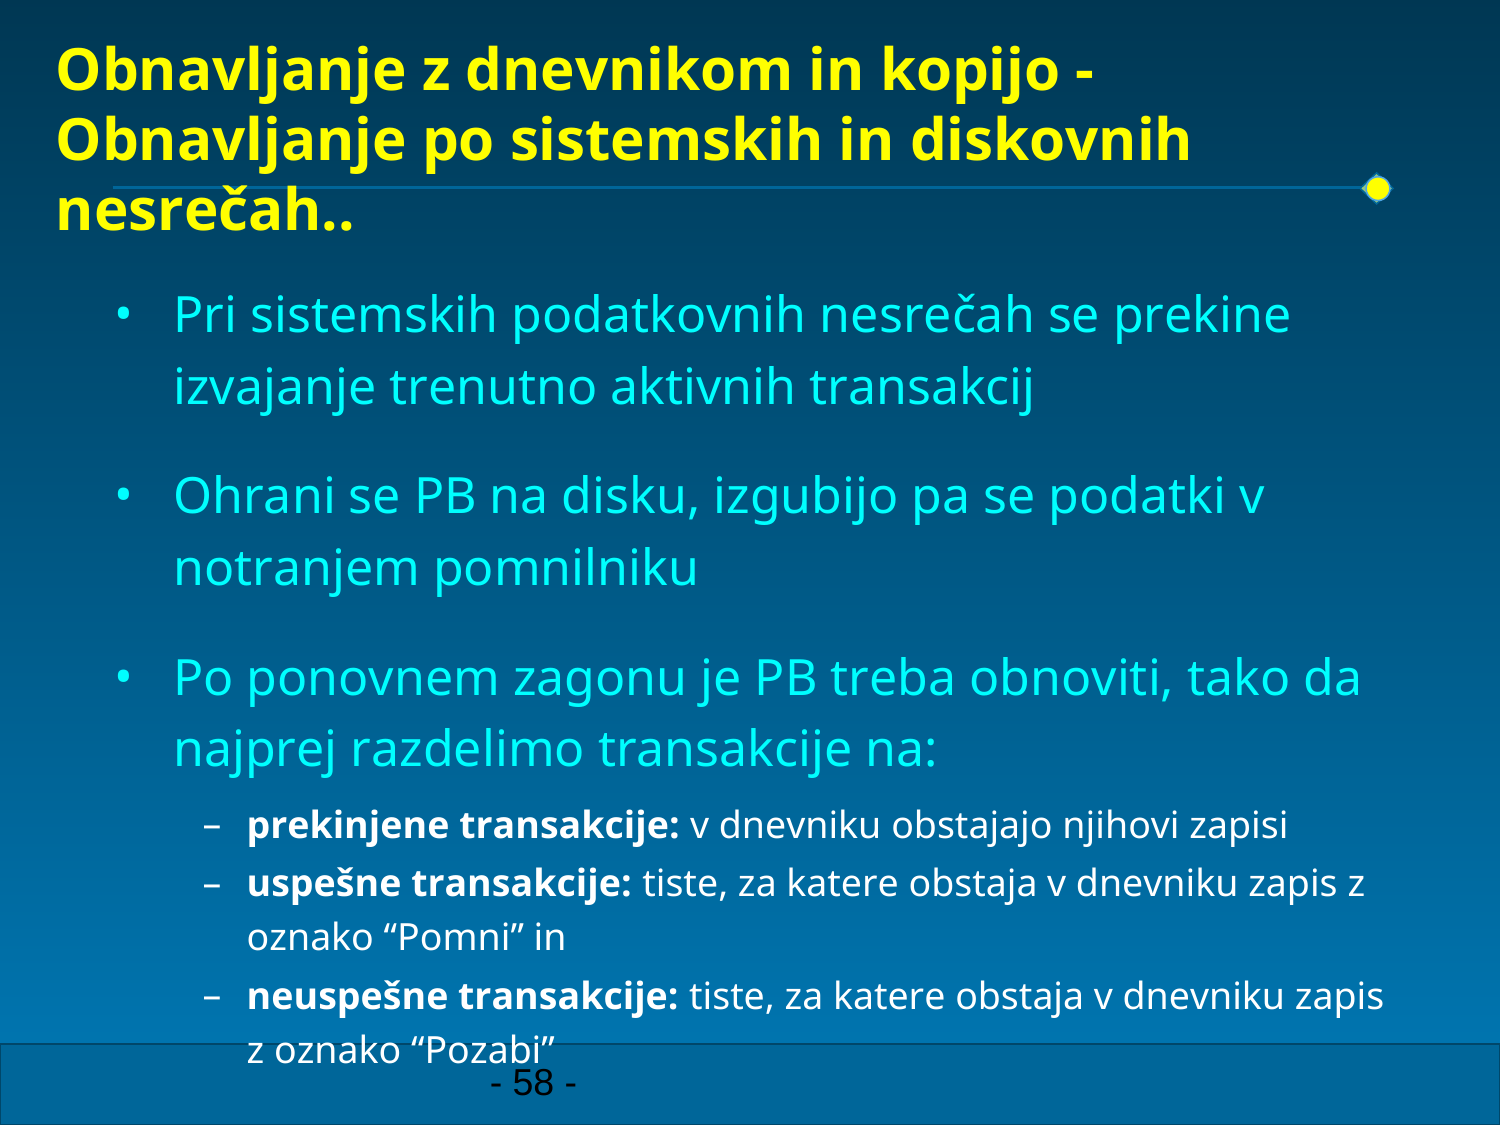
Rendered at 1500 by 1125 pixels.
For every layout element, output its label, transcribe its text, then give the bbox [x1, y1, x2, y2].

title Obnavljanje z dnevnikom in kopijo - Obnavljanje po sistemskih in diskovnih nesrečah.. [41, 59, 1471, 216]
list Pri sistemskih podatkovnih nesrečah se prekine izvajanje trenutno aktivnih transakcij Ohrani se PB na disku, izgubijo pa se podatki v notranjem pomnilniku Po ponovnem zagonu je PB treba obnoviti, tako da najprej razdelimo transakcije na: prekinjene transakcije: v dnevniku obstajajo njihovi zapisi uspešne transakcije: tiste, za katere obstaja v dnevniku zapis z oznako “Pomni” in neuspešne transakcije: tiste, za katere obstaja v dnevniku zapis z oznako “Pozabi” [99, 262, 1412, 1035]
